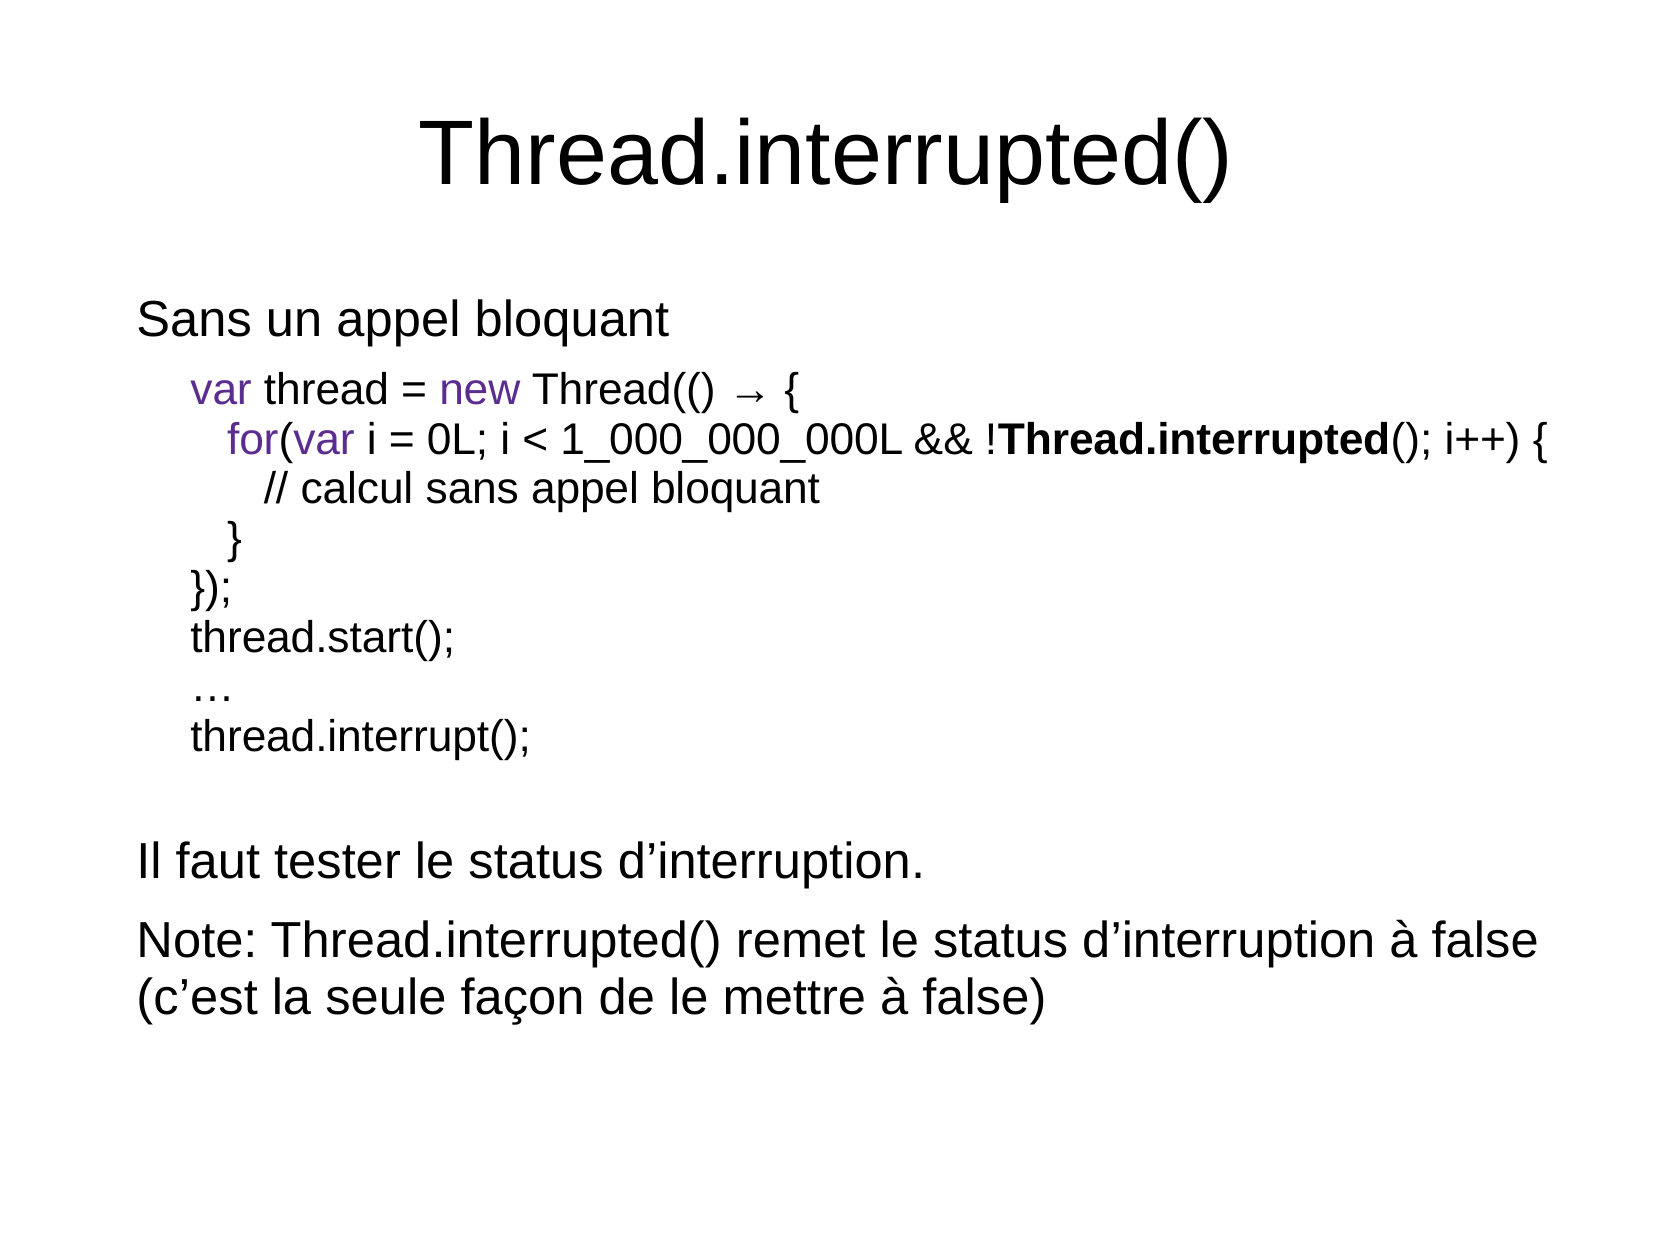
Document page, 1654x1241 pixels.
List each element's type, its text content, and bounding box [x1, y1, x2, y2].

list Sans un appel bloquant var thread = new Thread(() → { for(var i = 0L; i < 1_000_000_000L && !Thread.interrupted(); i++) { // calcul sans appel bloquant } }); thread.start(); … thread.interrupt(); Il faut tester le status d’interruption. Note: Thread.interrupted() remet le status d’interruption à false (c’est la seule façon de le mettre à false) [82, 290, 1571, 1126]
title Thread.interrupted() [82, 49, 1571, 257]
